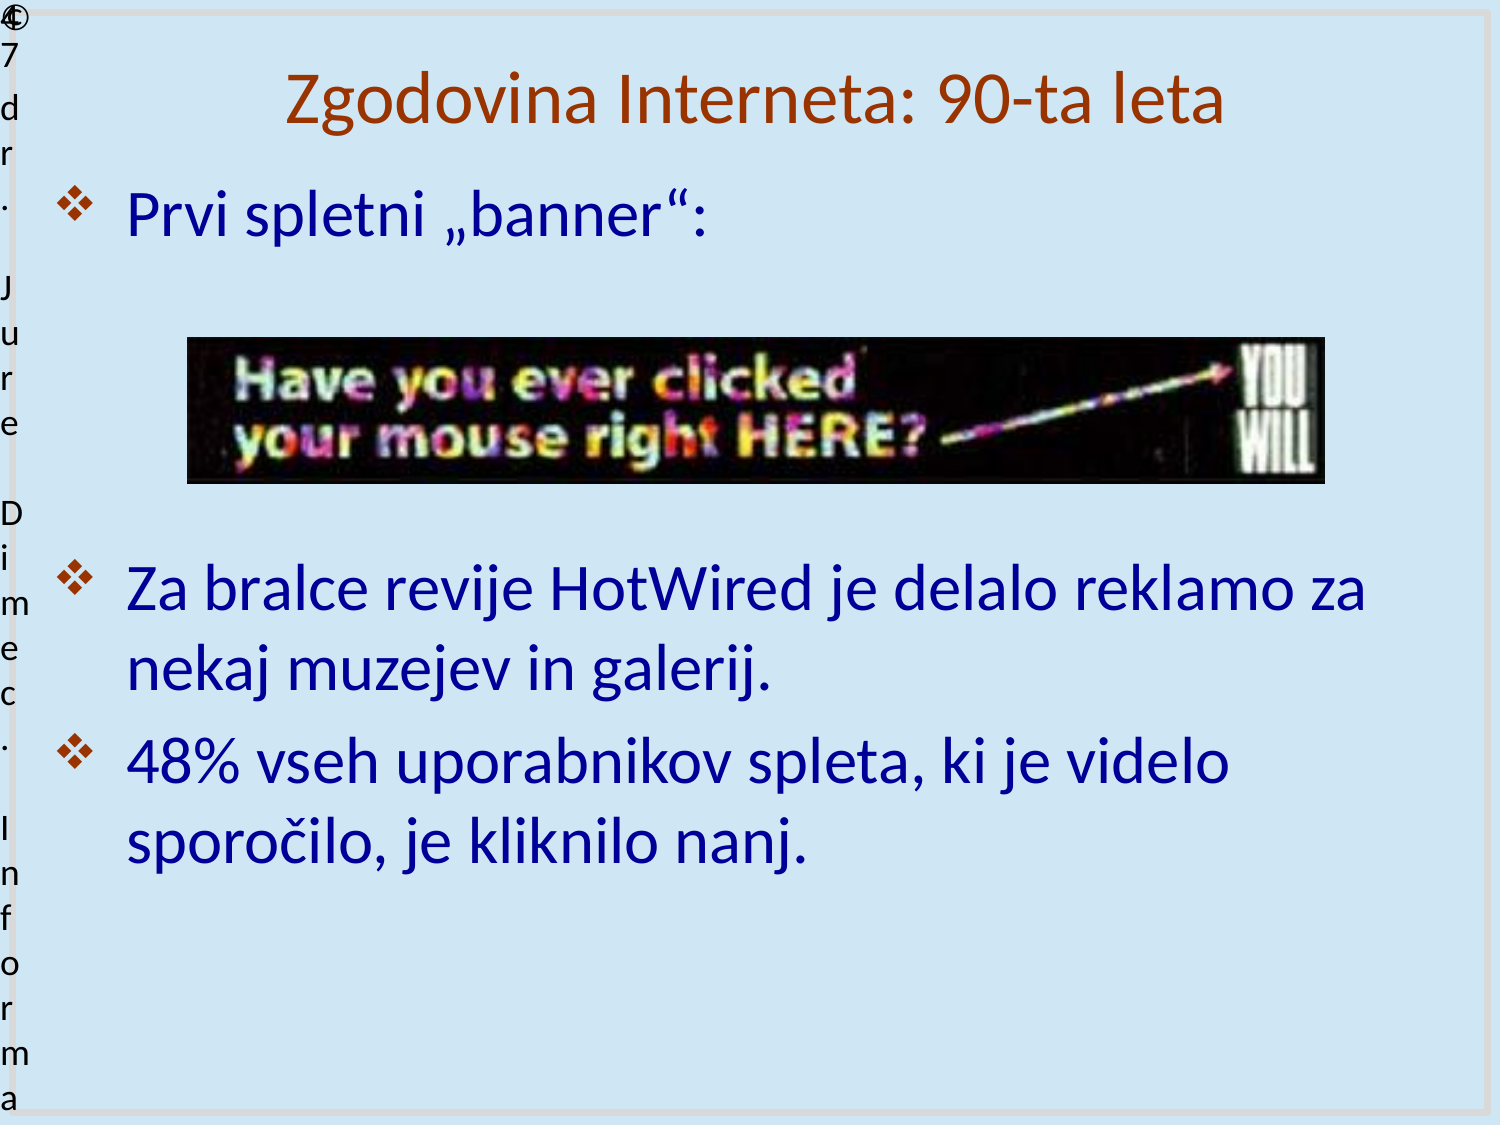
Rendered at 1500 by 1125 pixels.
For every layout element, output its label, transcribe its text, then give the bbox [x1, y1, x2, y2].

picture [187, 337, 1325, 484]
title Zgodovina Interneta: 90-ta leta [37, 37, 1475, 150]
list Prvi spletni „banner“: Za bralce revije HotWired je delalo reklamo za nekaj muzejev in galerij. 48% vseh uporabnikov spleta, ki je videlo sporočilo, je kliknilo nanj. [37, 162, 1475, 1050]
